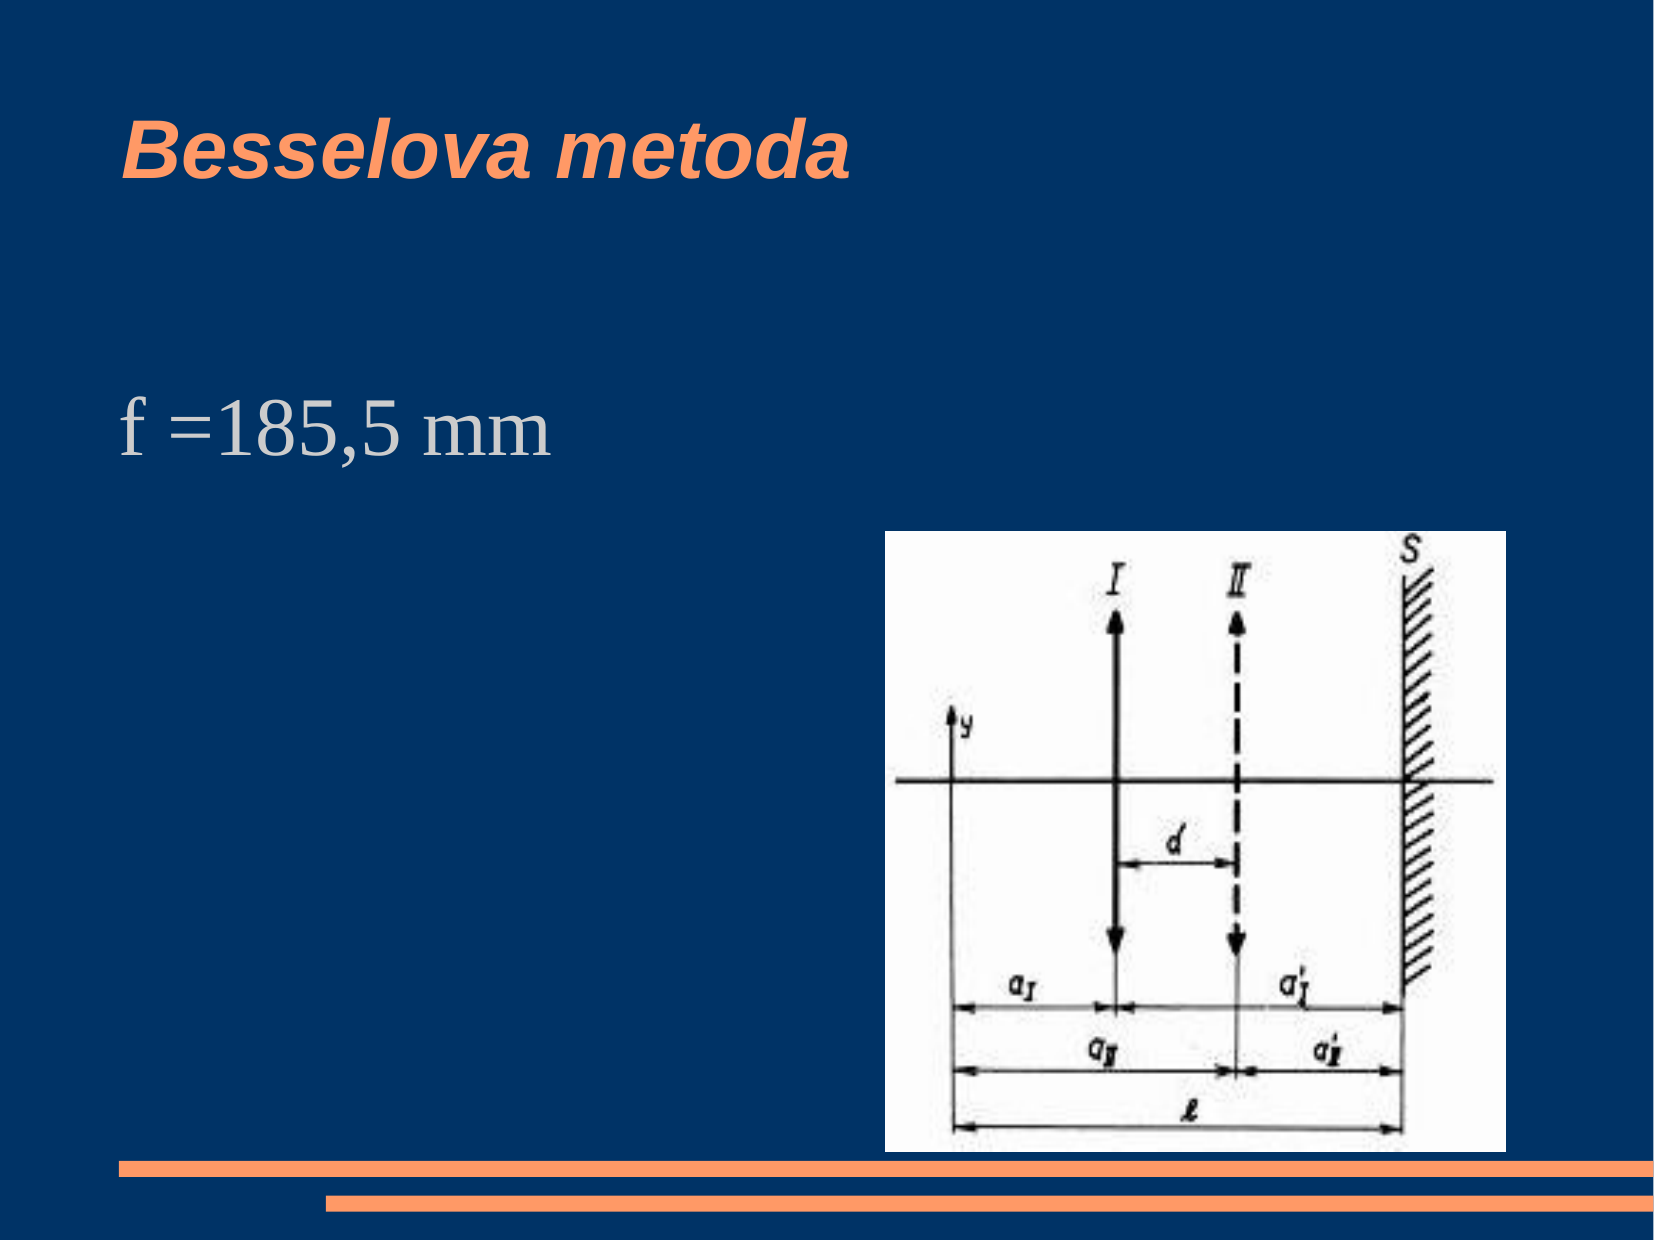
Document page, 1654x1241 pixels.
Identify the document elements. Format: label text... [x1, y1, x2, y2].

title Besselova metoda [121, 53, 1534, 247]
subtitle f =185,5 mm [0, 59, 1056, 870]
picture [885, 531, 1506, 1152]
